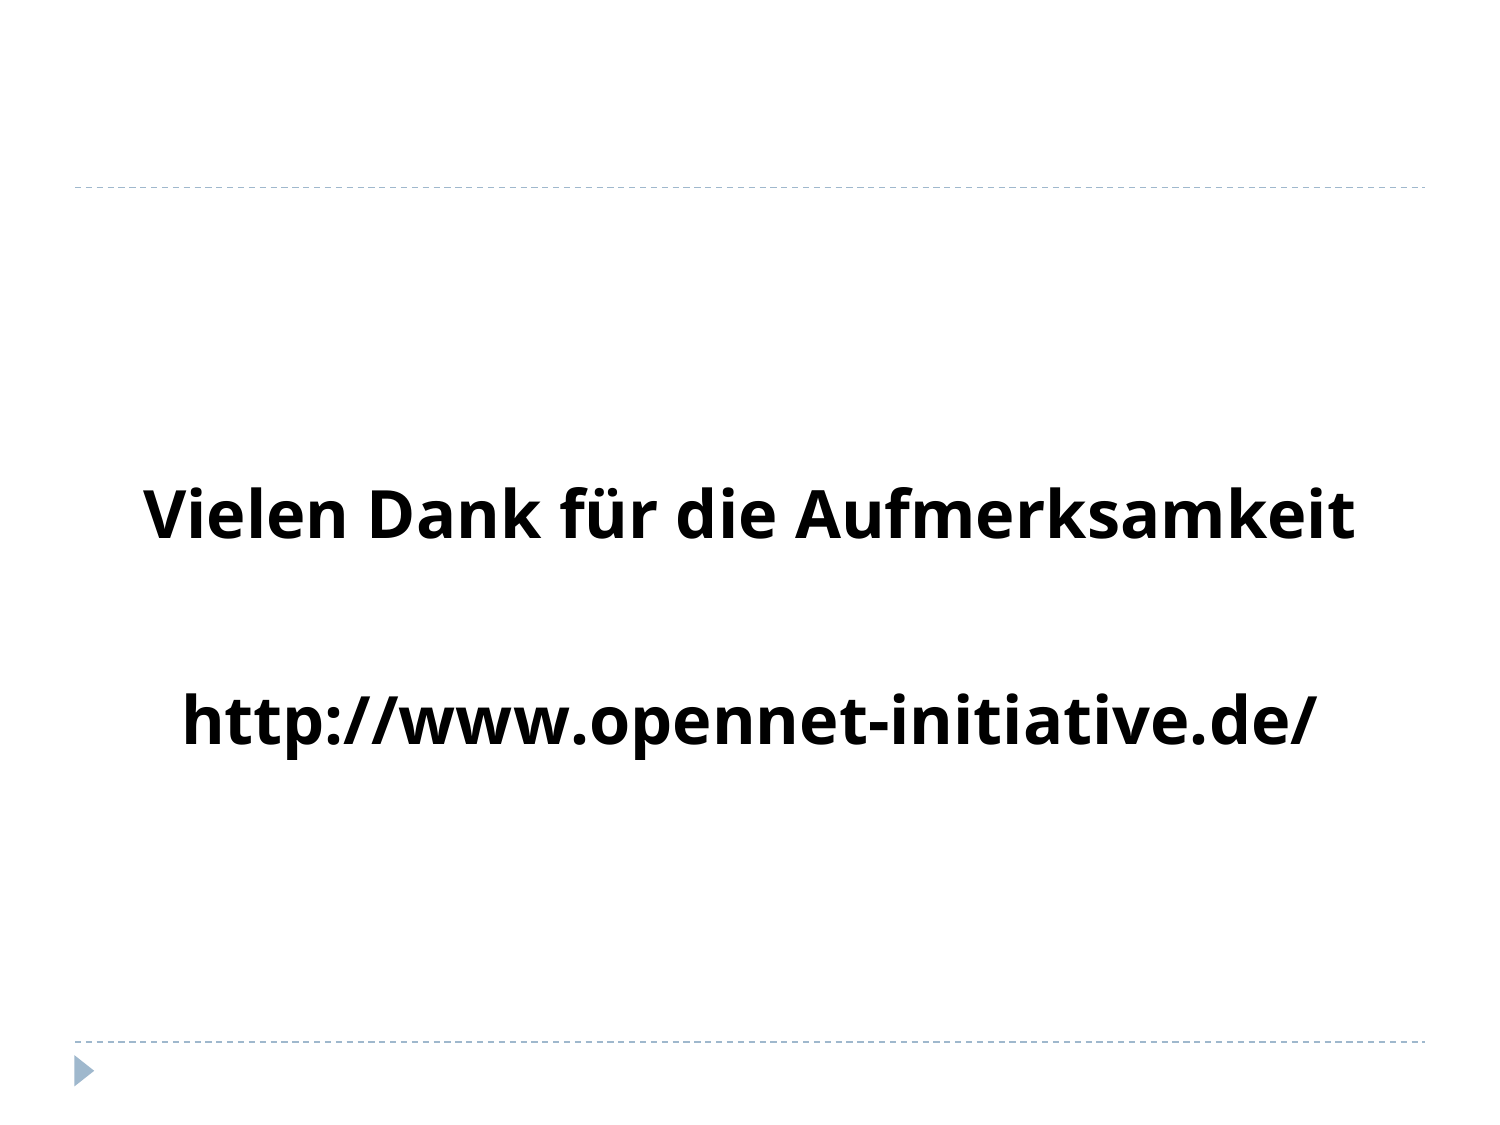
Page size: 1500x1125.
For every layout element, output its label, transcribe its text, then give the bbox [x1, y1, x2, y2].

list Vielen Dank für die Aufmerksamkeit http://www.opennet-initiative.de/ [75, 200, 1426, 1010]
